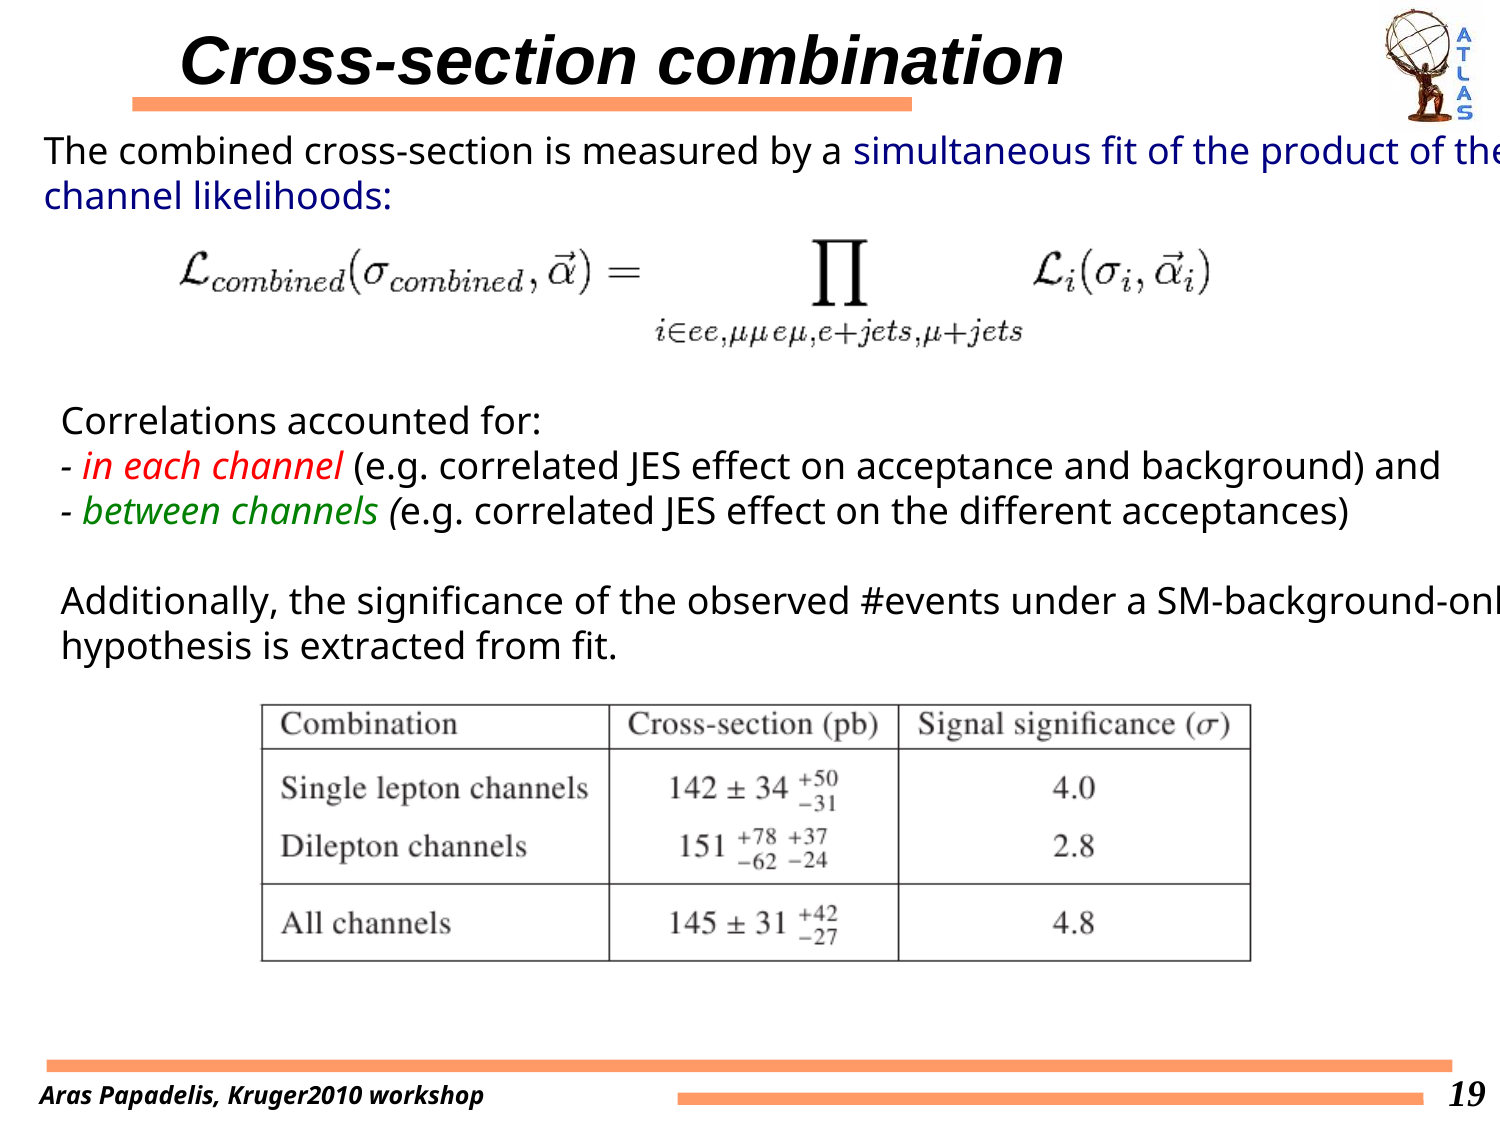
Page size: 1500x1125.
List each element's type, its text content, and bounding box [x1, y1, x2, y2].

picture [1380, 0, 1483, 132]
title Cross-section combination [137, 15, 1342, 109]
picture [210, 684, 1300, 973]
text_box The combined cross-section is measured by a simultaneous fit of the product of the channel likelihoods: [28, 119, 1437, 225]
picture [177, 238, 1212, 349]
text_box Correlations accounted for: - in each channel (e.g. correlated JES effect on acceptance and background) and - between channels (e.g. correlated JES effect on the different acceptances) Additionally, the significance of the observed #events under a SM-background-only hypothesis is extracted from fit. [45, 389, 1448, 675]
